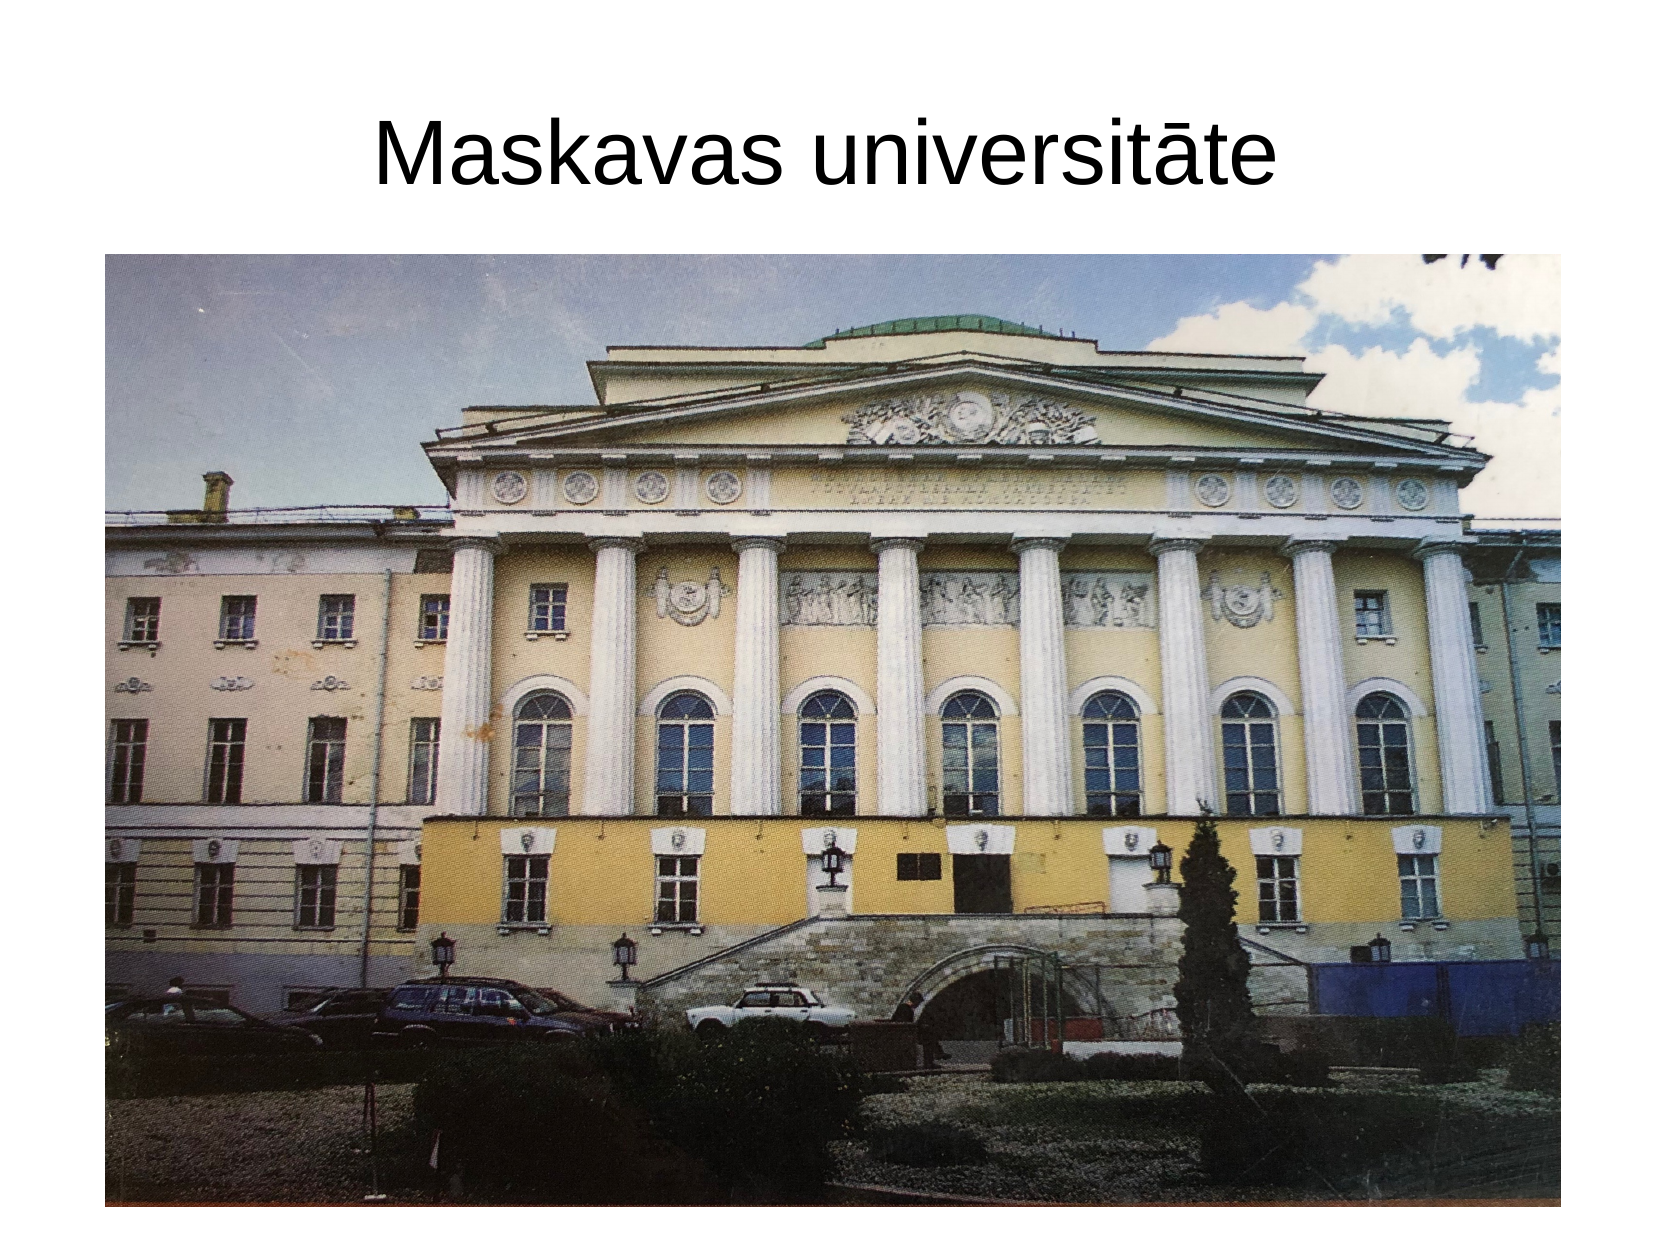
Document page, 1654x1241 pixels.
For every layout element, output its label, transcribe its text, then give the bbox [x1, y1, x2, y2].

picture [105, 254, 1561, 1207]
title Maskavas universitāte [82, 49, 1571, 257]
